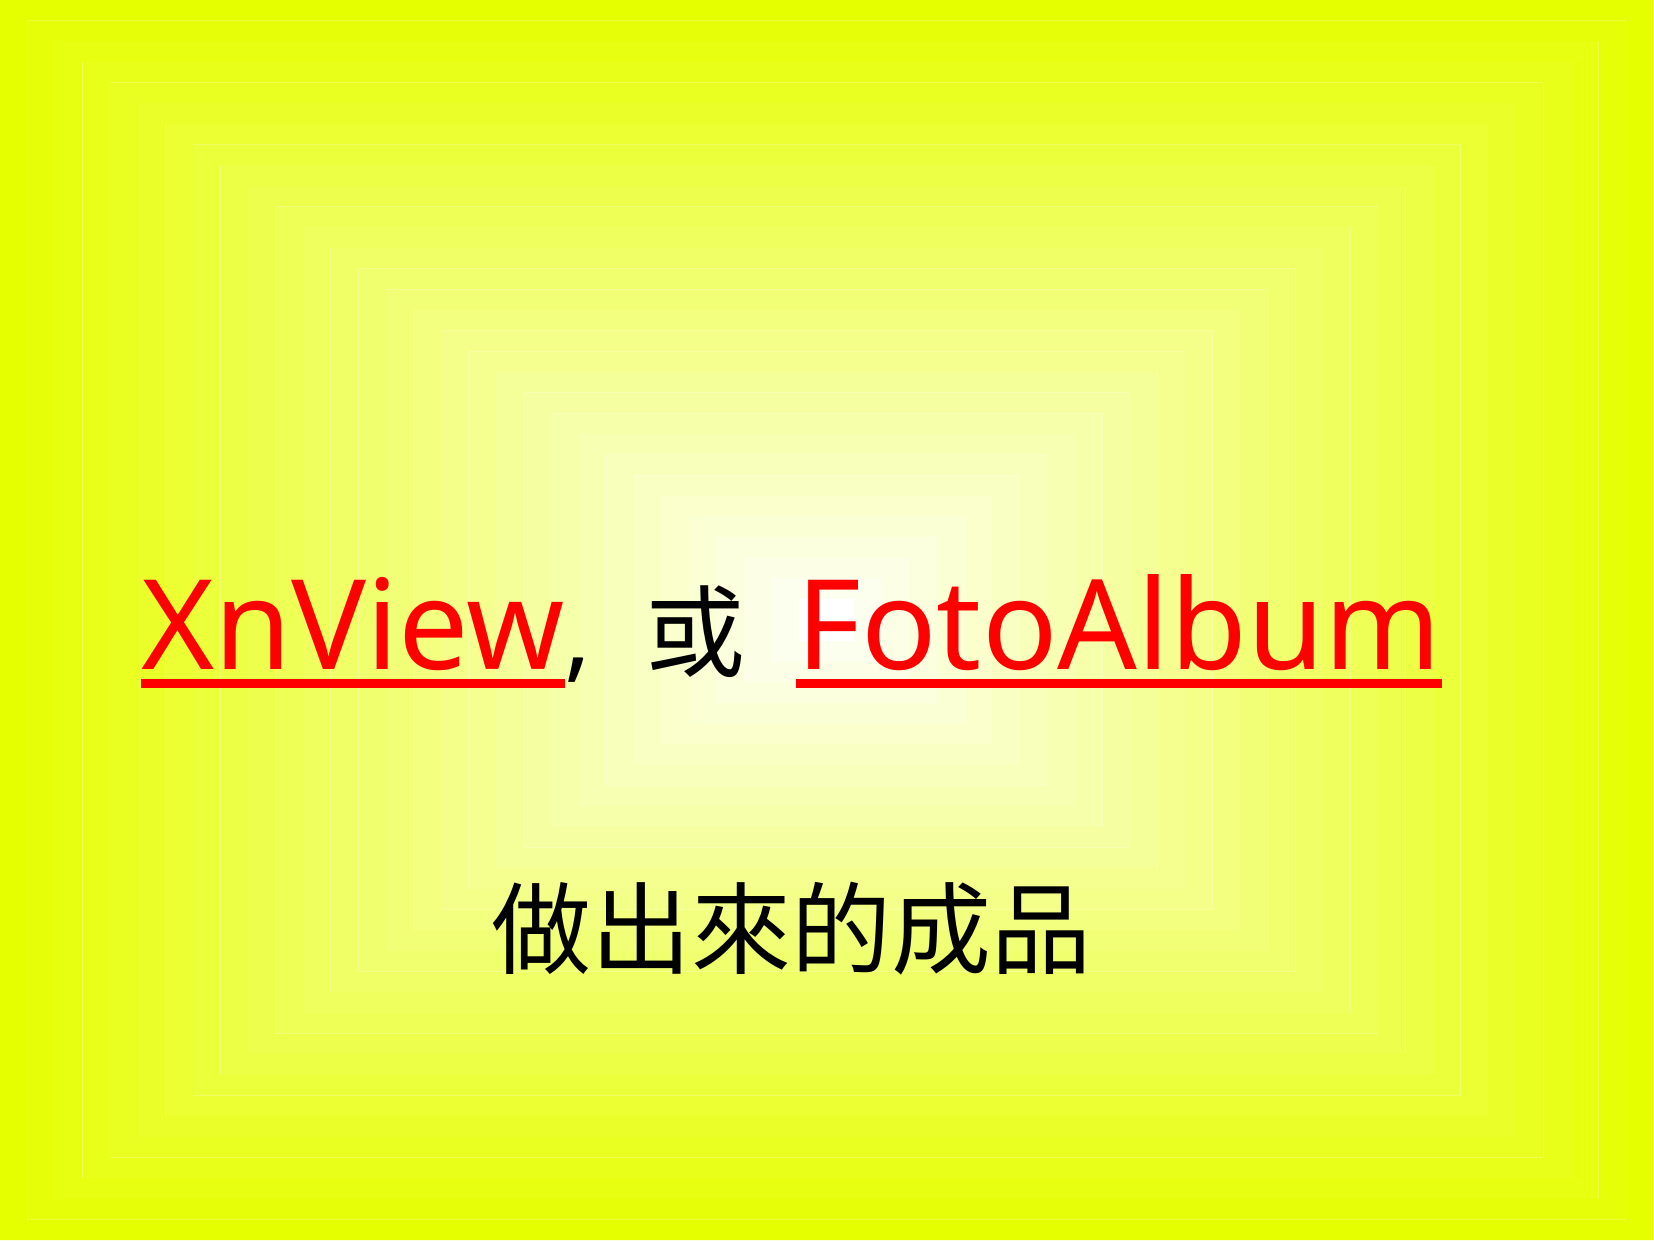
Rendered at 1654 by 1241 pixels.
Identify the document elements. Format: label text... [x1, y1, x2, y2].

title XnView, 或 FotoAlbum 做出來的成品 [47, 517, 1536, 844]
